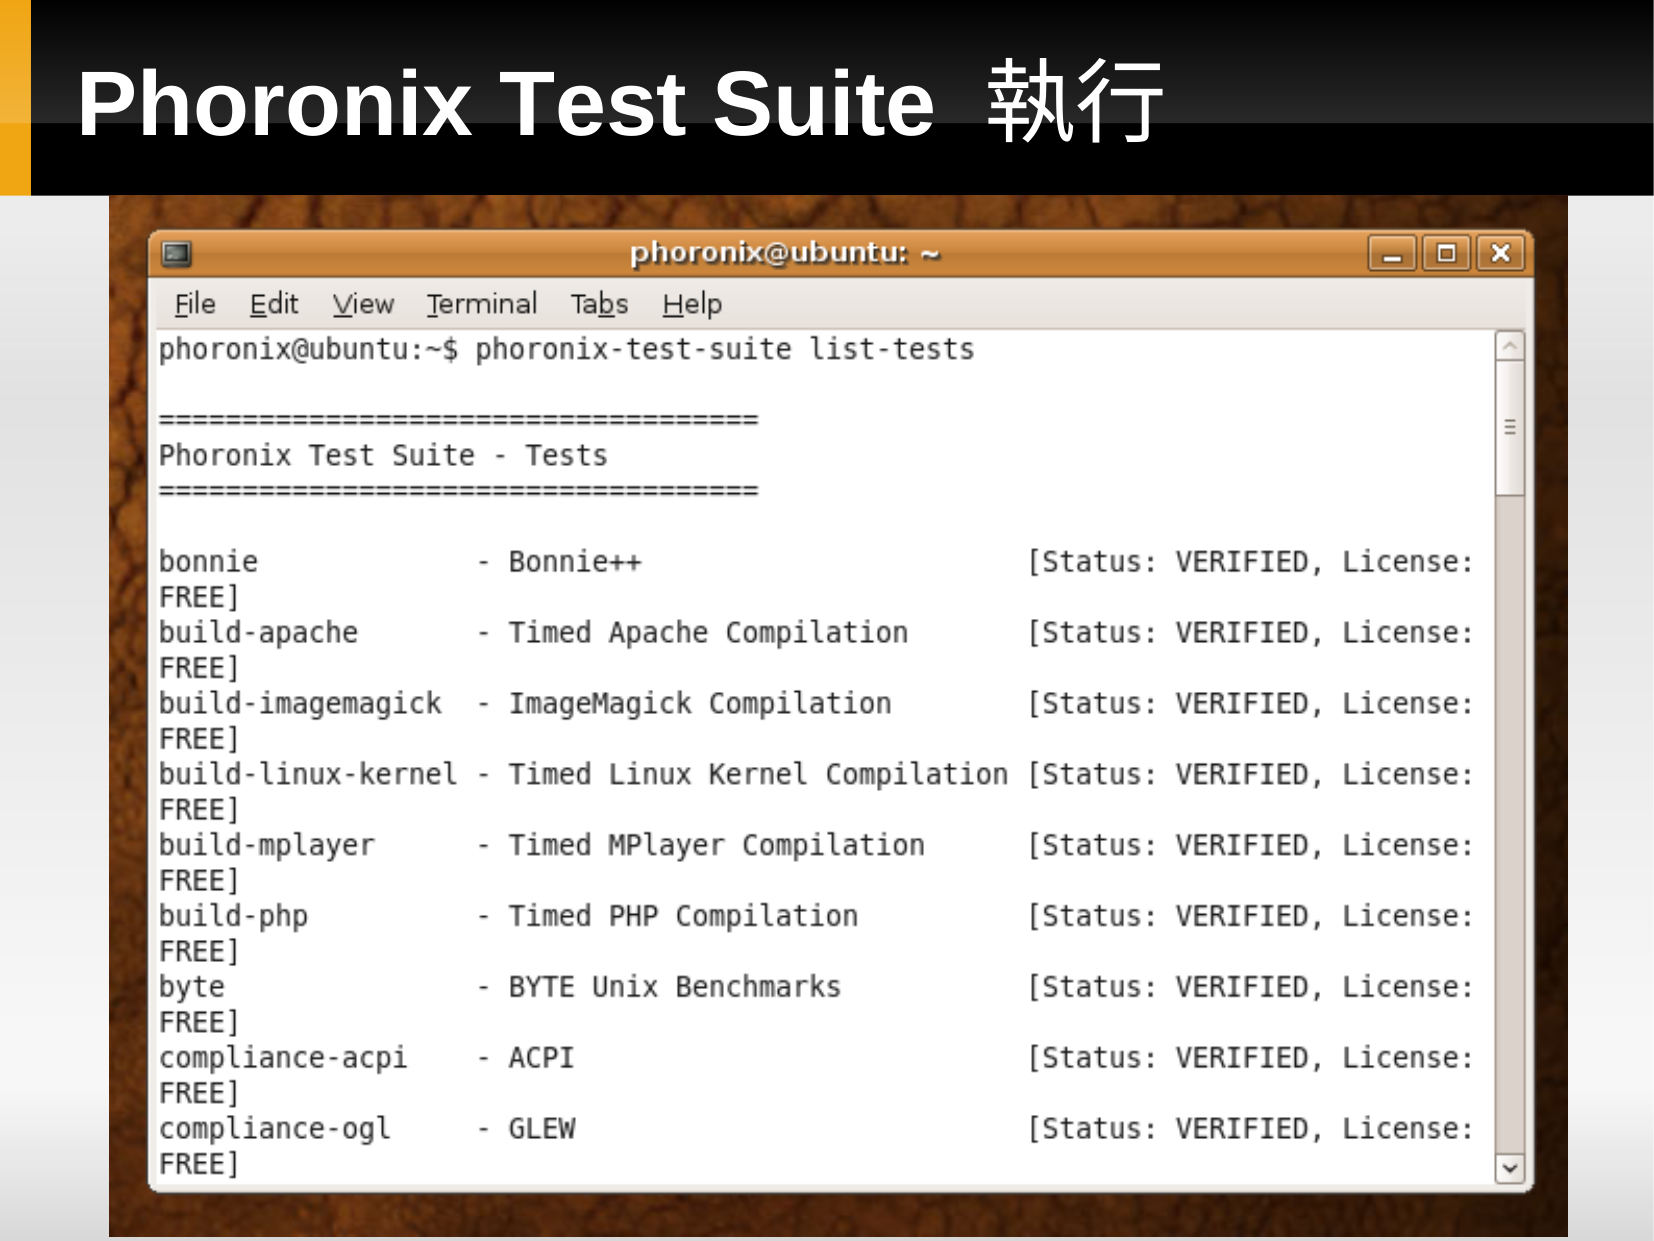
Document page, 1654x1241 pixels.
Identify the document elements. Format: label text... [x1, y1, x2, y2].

title Phoronix Test Suite 執行 [76, 0, 1565, 208]
picture [0, 0, 1654, 1241]
